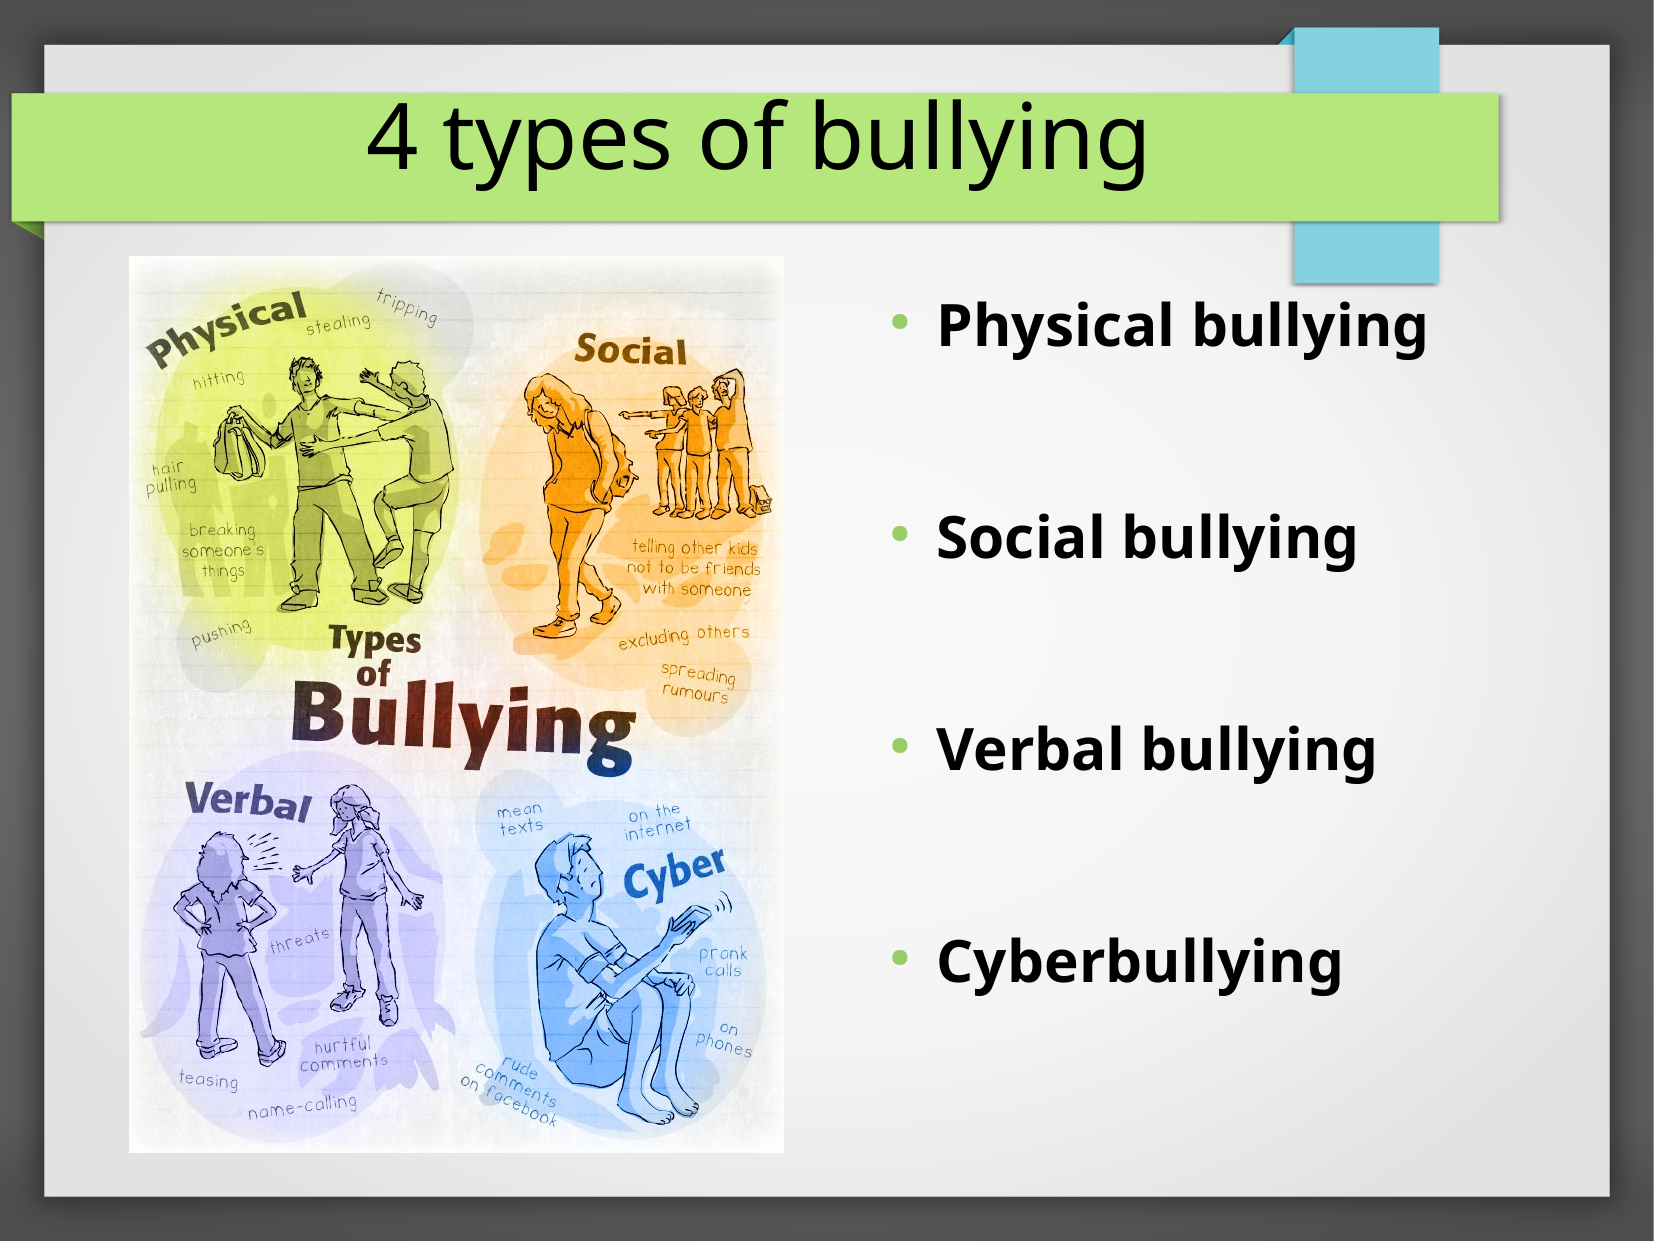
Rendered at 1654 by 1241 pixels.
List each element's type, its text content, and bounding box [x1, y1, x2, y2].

picture [0, 0, 1654, 1241]
title 4 types of bullying [366, 55, 1241, 213]
list Physical bullying Social bullying Verbal bullying Cyberbullying [874, 283, 1654, 1003]
